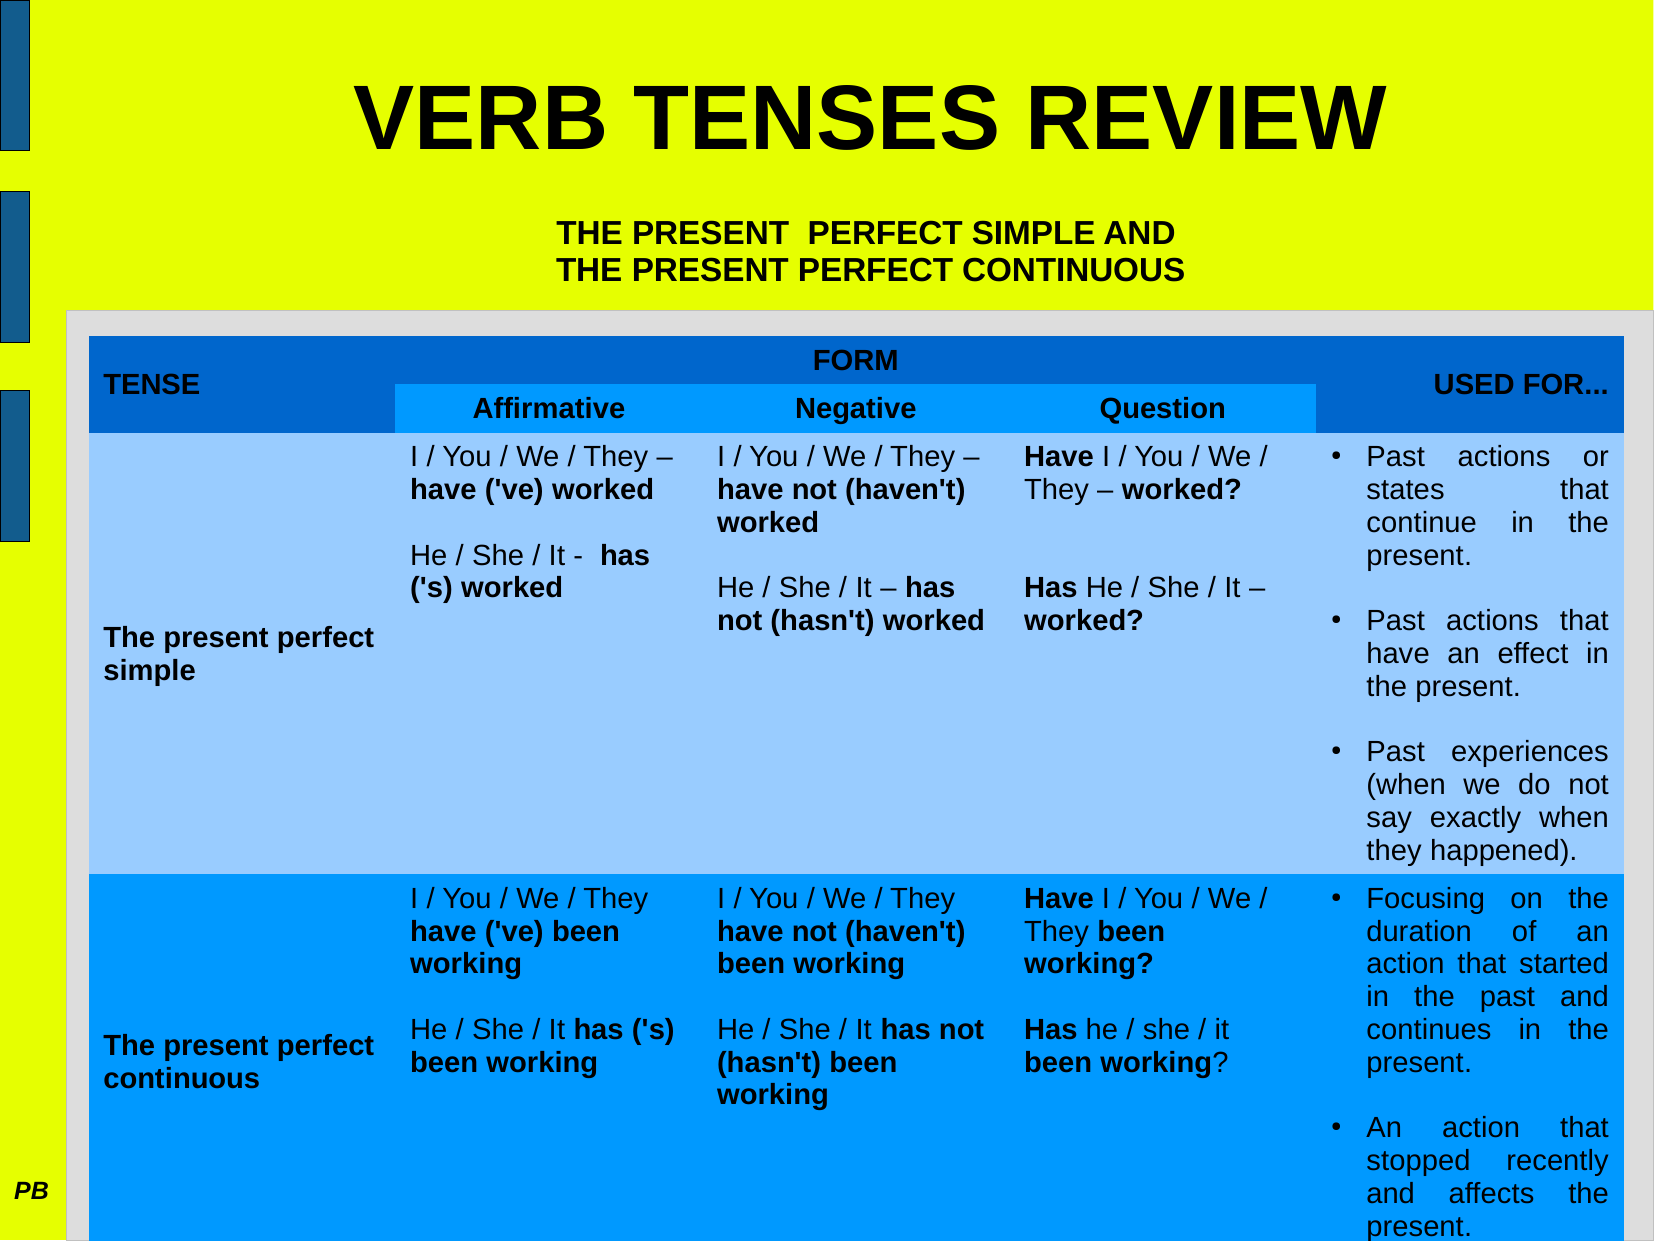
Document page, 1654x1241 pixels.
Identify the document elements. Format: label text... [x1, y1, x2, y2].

text_box PB [0, 1169, 64, 1241]
table_cell I / You / We / They – have ('ve) worked He / She / It - has ('s) worked [395, 433, 702, 874]
table_header TENSE [89, 336, 395, 433]
table_cell Focusing on the duration of an action that started in the past and continues in the present. An action that stopped recently and affects the present. [1316, 874, 1624, 1241]
table_cell Have I / You / We / They – worked? Has He / She / It – worked? [1009, 433, 1316, 874]
table_cell Affirmative [395, 384, 702, 433]
table_cell Past actions or states that continue in the present. Past actions that have an effect in the present. Past experiences (when we do not say exactly when they happened). [1316, 433, 1624, 874]
table_cell I / You / We / They have not (haven't) been working He / She / It has not (hasn't) been working [702, 874, 1009, 1241]
table_cell Negative [702, 384, 1009, 433]
table_cell I / You / We / They have ('ve) been working He / She / It has ('s) been working [395, 874, 702, 1241]
text_box VERB TENSES REVIEW [177, 59, 1565, 177]
table_cell Question [1009, 384, 1316, 433]
text_box THE PRESENT PERFECT SIMPLE AND THE PRESENT PERFECT CONTINUOUS [383, 206, 1359, 299]
table_cell Have I / You / We / They been working? Has he / she / it been working? [1009, 874, 1316, 1241]
table_header USED FOR... [1316, 336, 1624, 433]
table_cell I / You / We / They – have not (haven't) worked He / She / It – has not (hasn't) worked [702, 433, 1009, 874]
table_cell The present perfect simple [89, 433, 395, 874]
table_header FORM [395, 336, 1316, 384]
table_cell The present perfect continuous [89, 874, 395, 1241]
